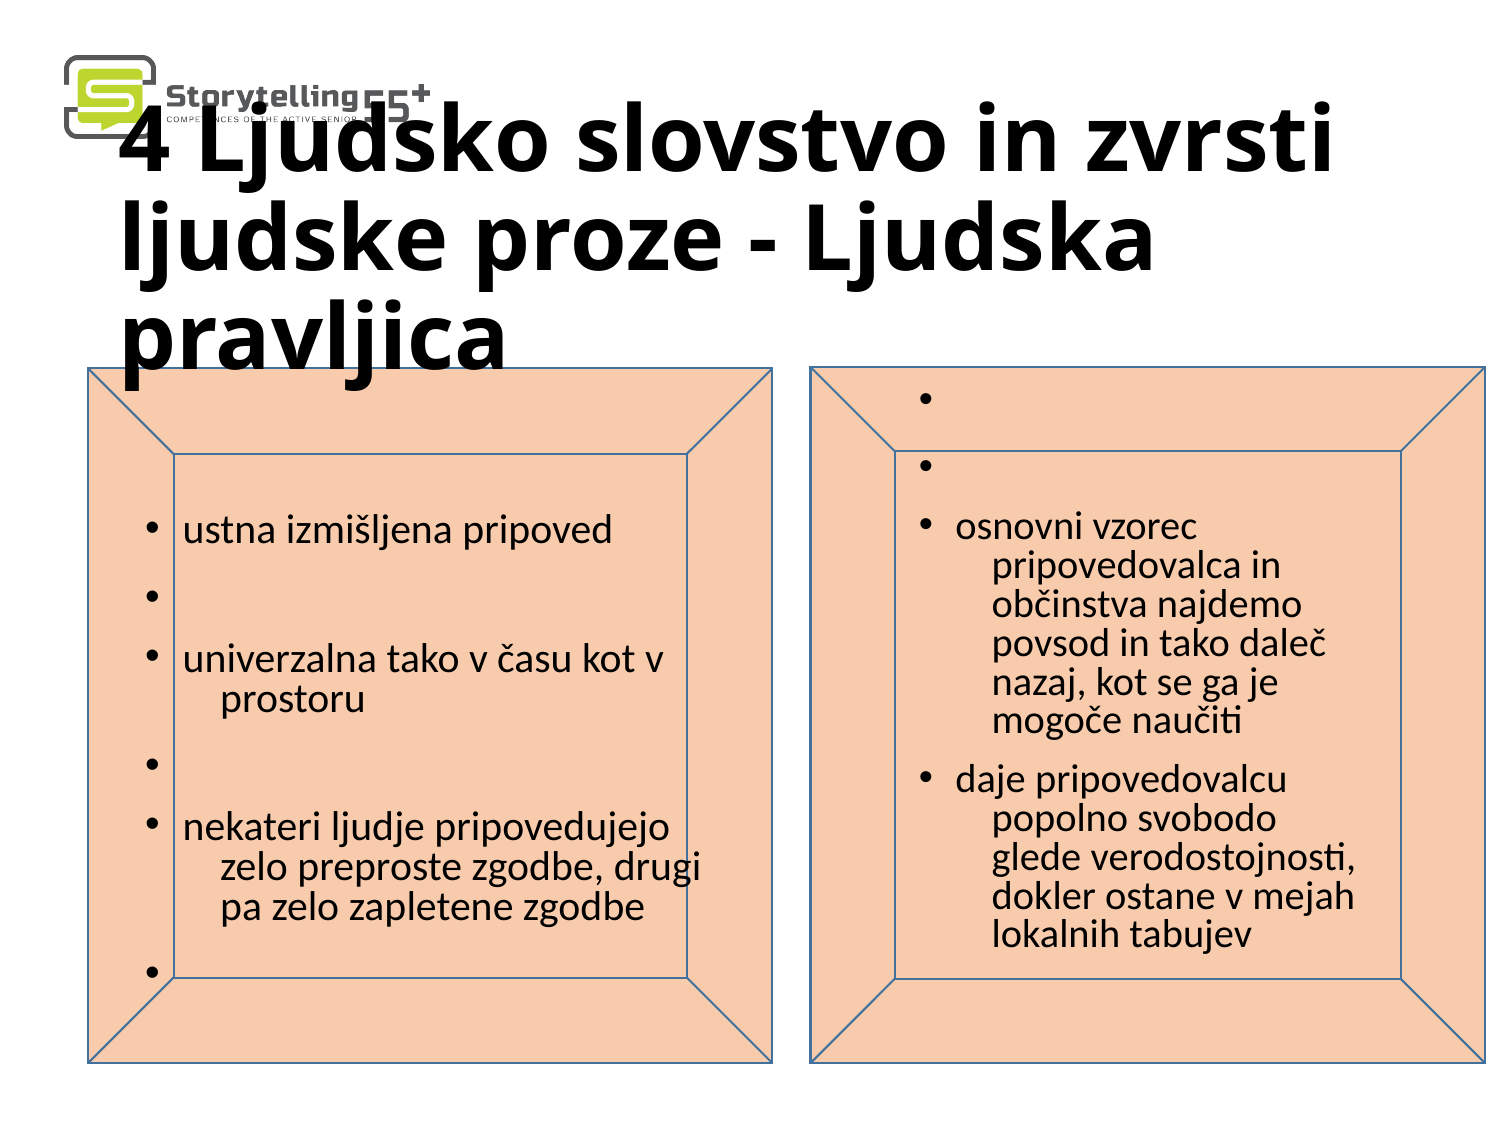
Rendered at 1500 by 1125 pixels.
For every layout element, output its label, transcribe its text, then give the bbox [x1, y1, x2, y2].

title 4 Ljudsko slovstvo in zvrsti ljudske proze - Ljudska pravljica [103, 59, 1397, 423]
text_box [810, 367, 1486, 1064]
list osnovni vzorec pripovedovalca in občinstva najdemo povsod in tako daleč nazaj, kot se ga je mogoče naučiti daje pripovedovalcu popolno svobodo glede verodostojnosti, dokler ostane v mejah lokalnih tabujev [903, 367, 1373, 975]
picture [64, 55, 430, 139]
list ustna izmišljena pripoved univerzalna tako v času kot v prostoru nekateri ljudje pripovedujejo zelo preproste zgodbe, drugi pa zelo zapletene zgodbe [130, 433, 731, 1079]
text_box [88, 368, 773, 1064]
